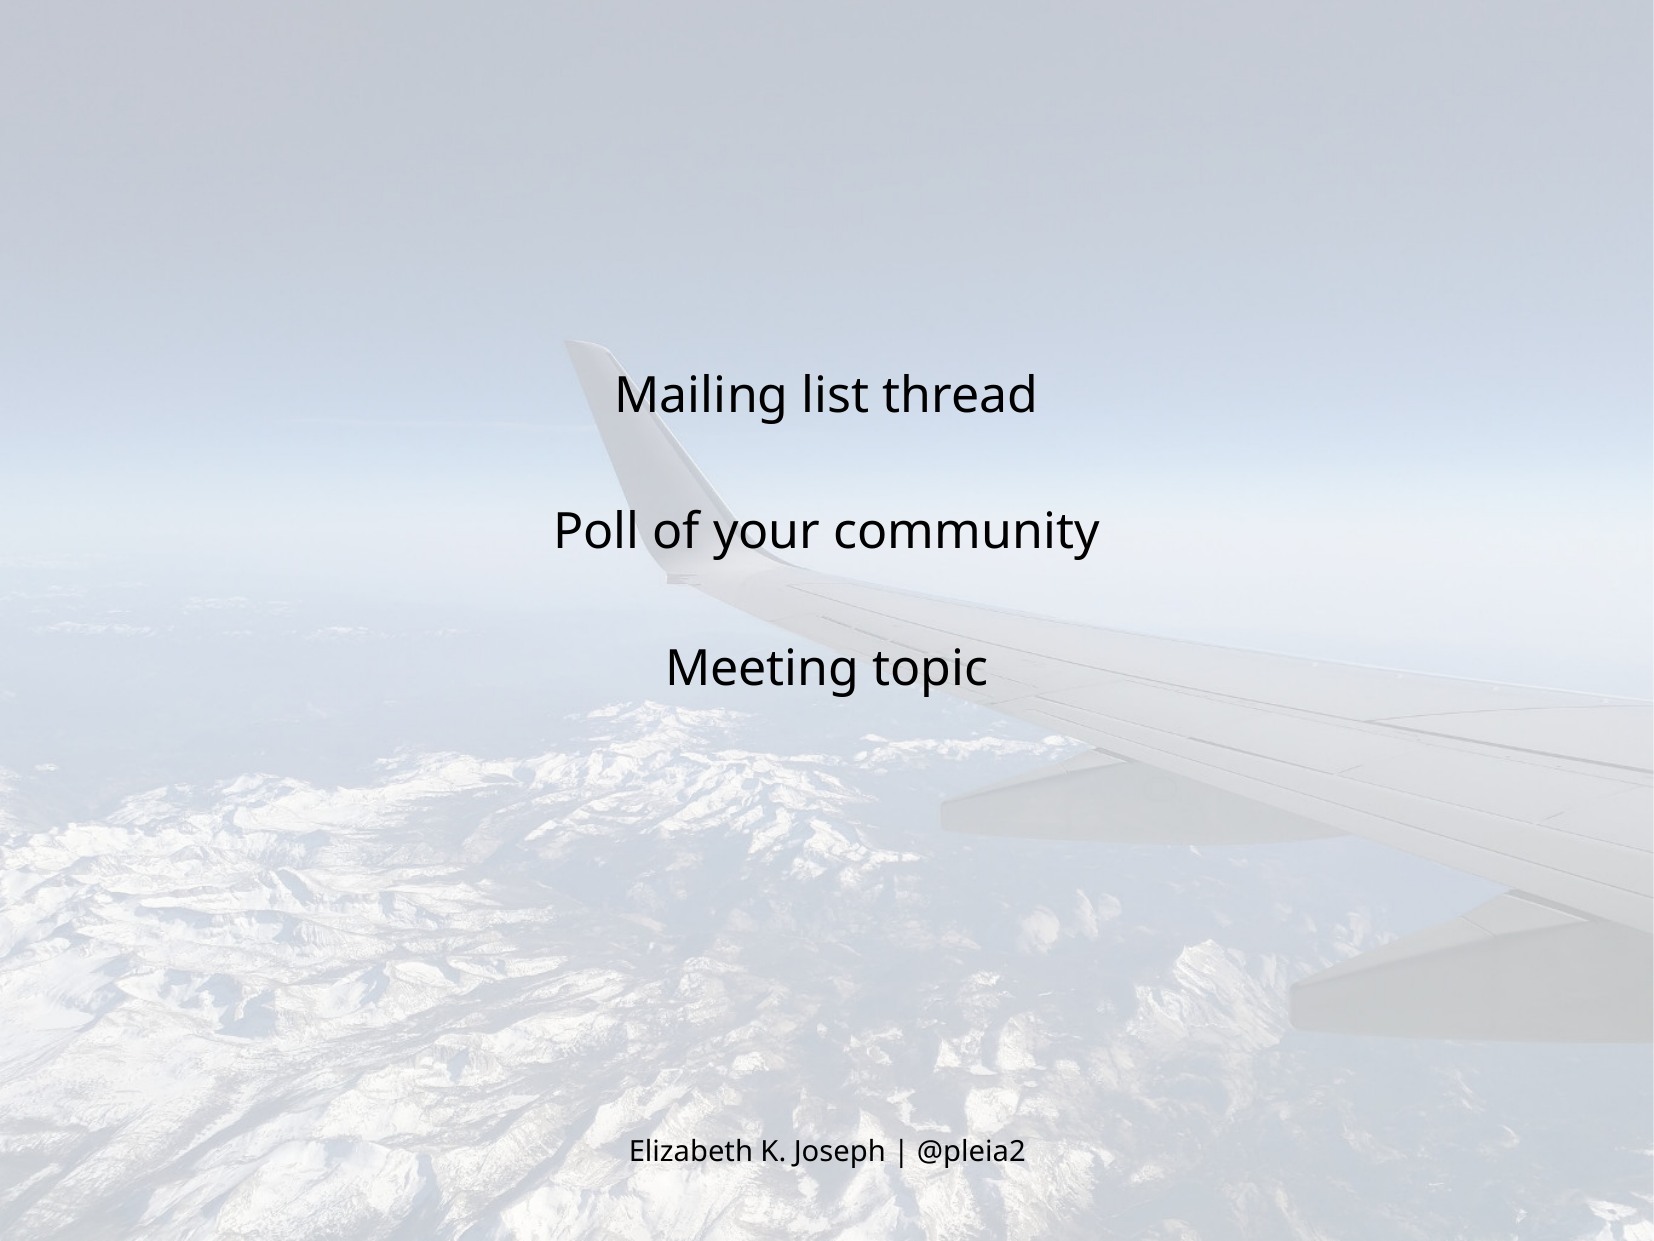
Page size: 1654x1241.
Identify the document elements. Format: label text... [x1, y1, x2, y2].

subtitle Mailing list thread Poll of your community Meeting topic [82, 49, 1571, 1010]
picture [0, 0, 1654, 1241]
